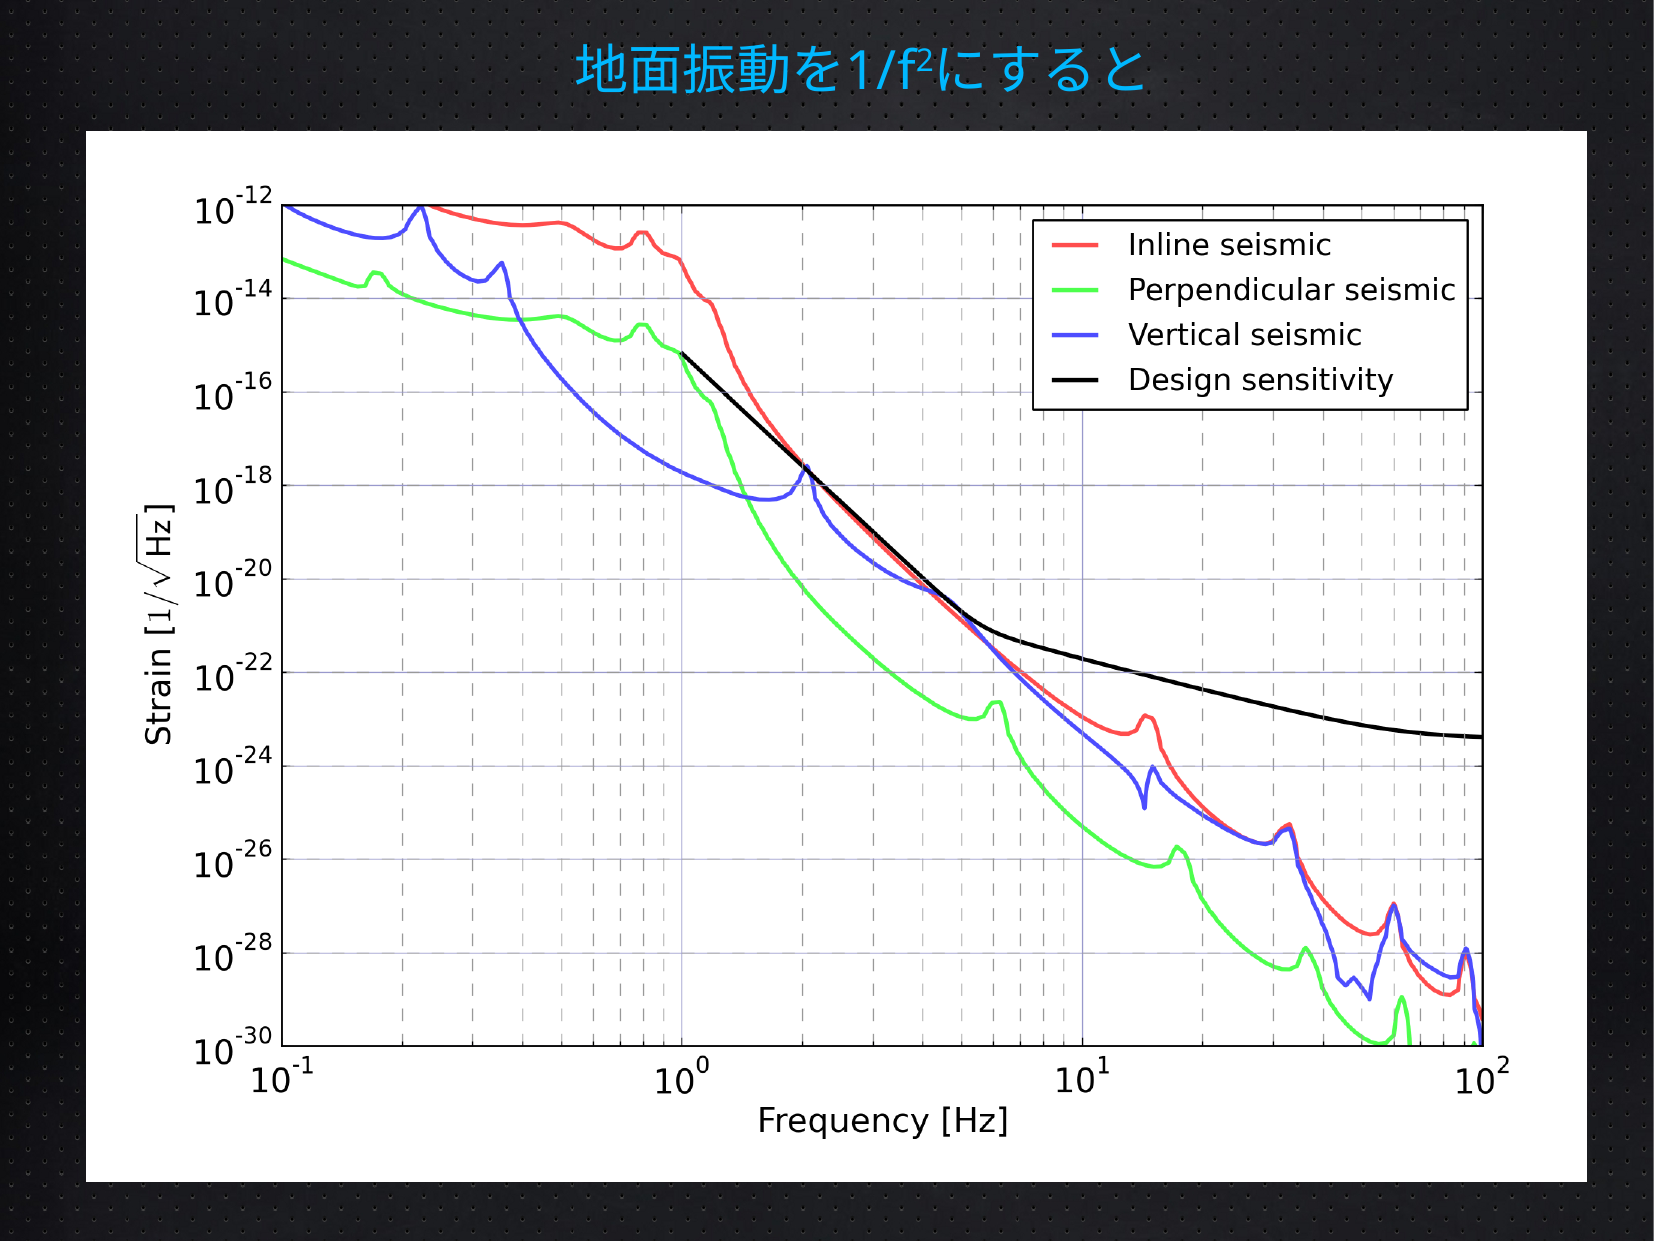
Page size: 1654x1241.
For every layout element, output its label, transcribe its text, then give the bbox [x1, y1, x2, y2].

text_box 地面振動を1/f2にすると [559, 18, 1132, 88]
picture [0, 0, 1654, 1241]
